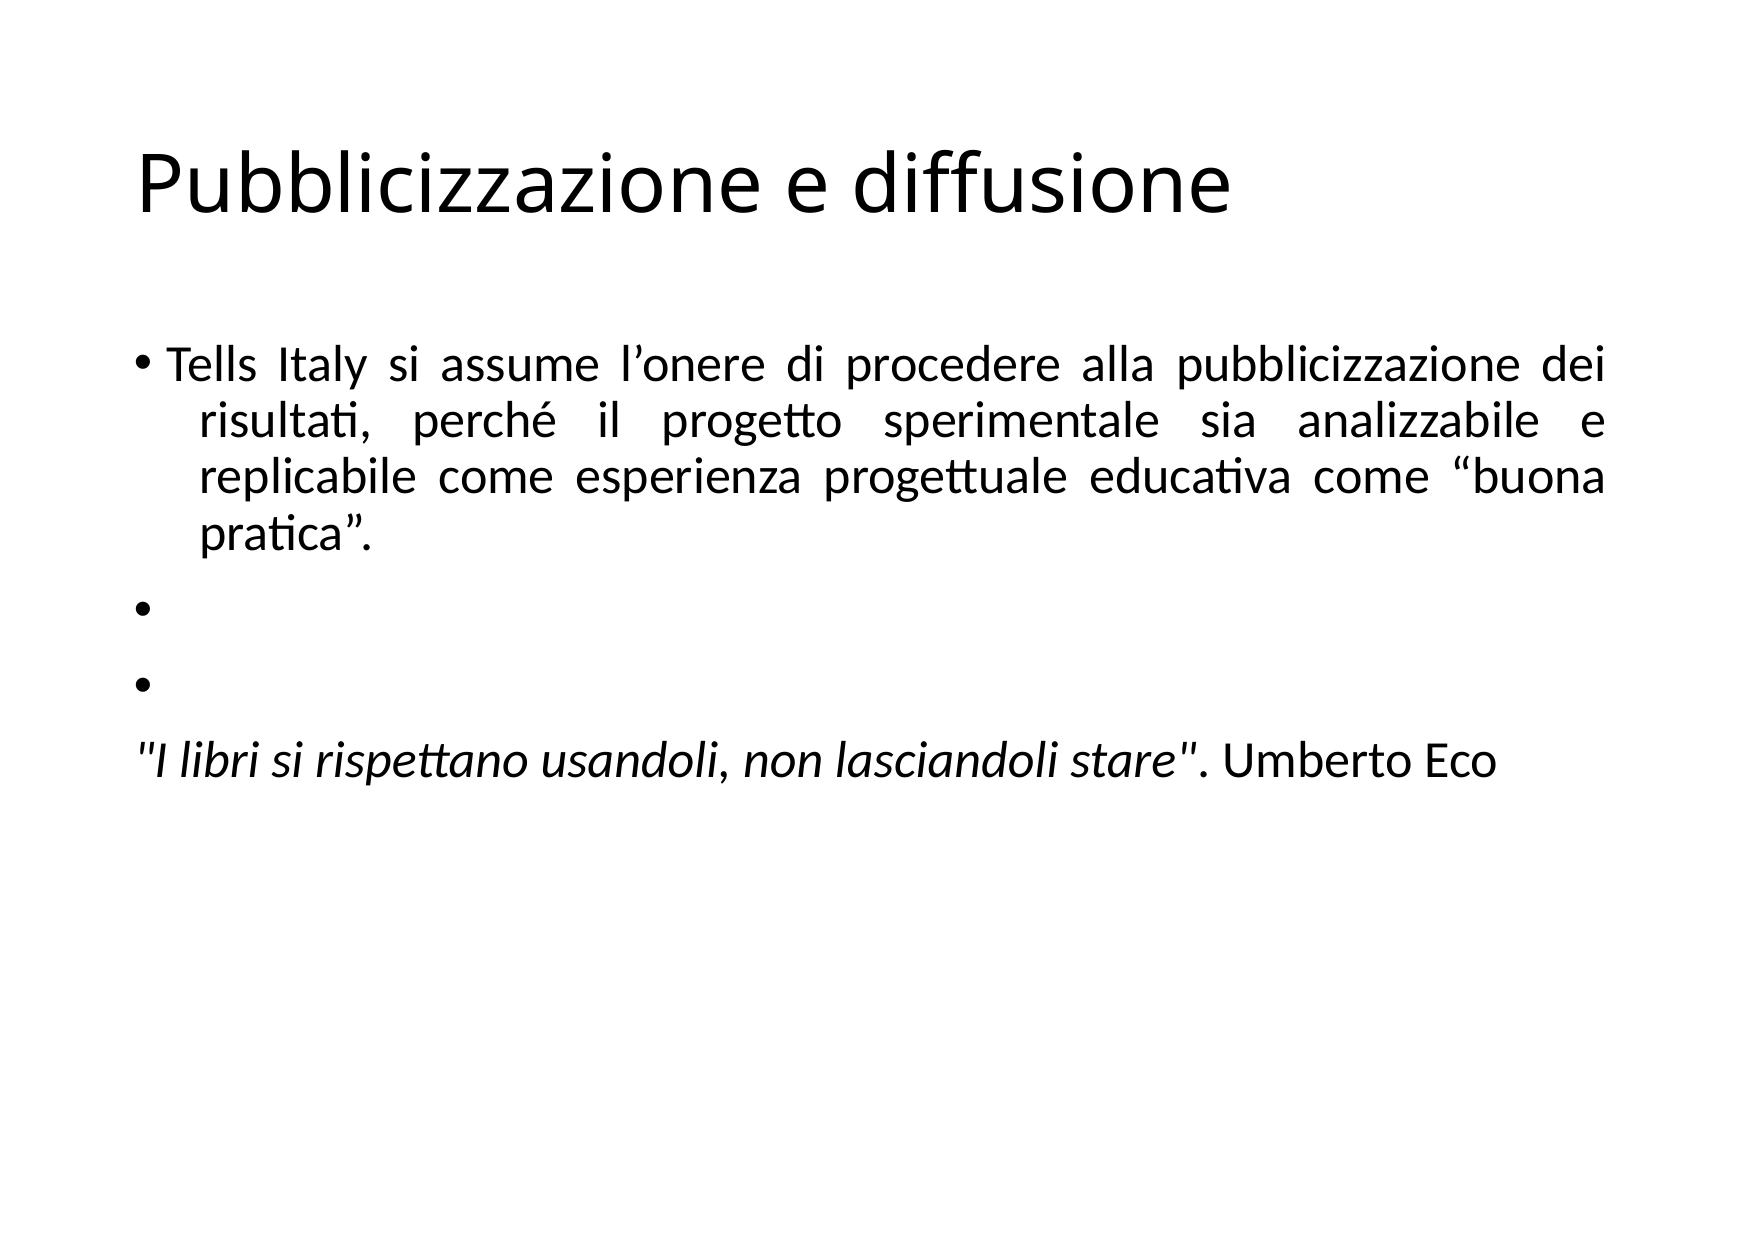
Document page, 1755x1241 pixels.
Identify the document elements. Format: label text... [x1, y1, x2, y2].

list Tells Italy si assume l’onere di procedere alla pubblicizzazione dei risultati, perché il progetto sperimentale sia analizzabile e replicabile come esperienza progettuale educativa come “buona pratica”. "I libri si rispettano usandoli, non lasciandoli stare". Umberto Eco [120, 330, 1634, 1118]
title Pubblicizzazione e diffusione [120, 66, 1634, 306]
